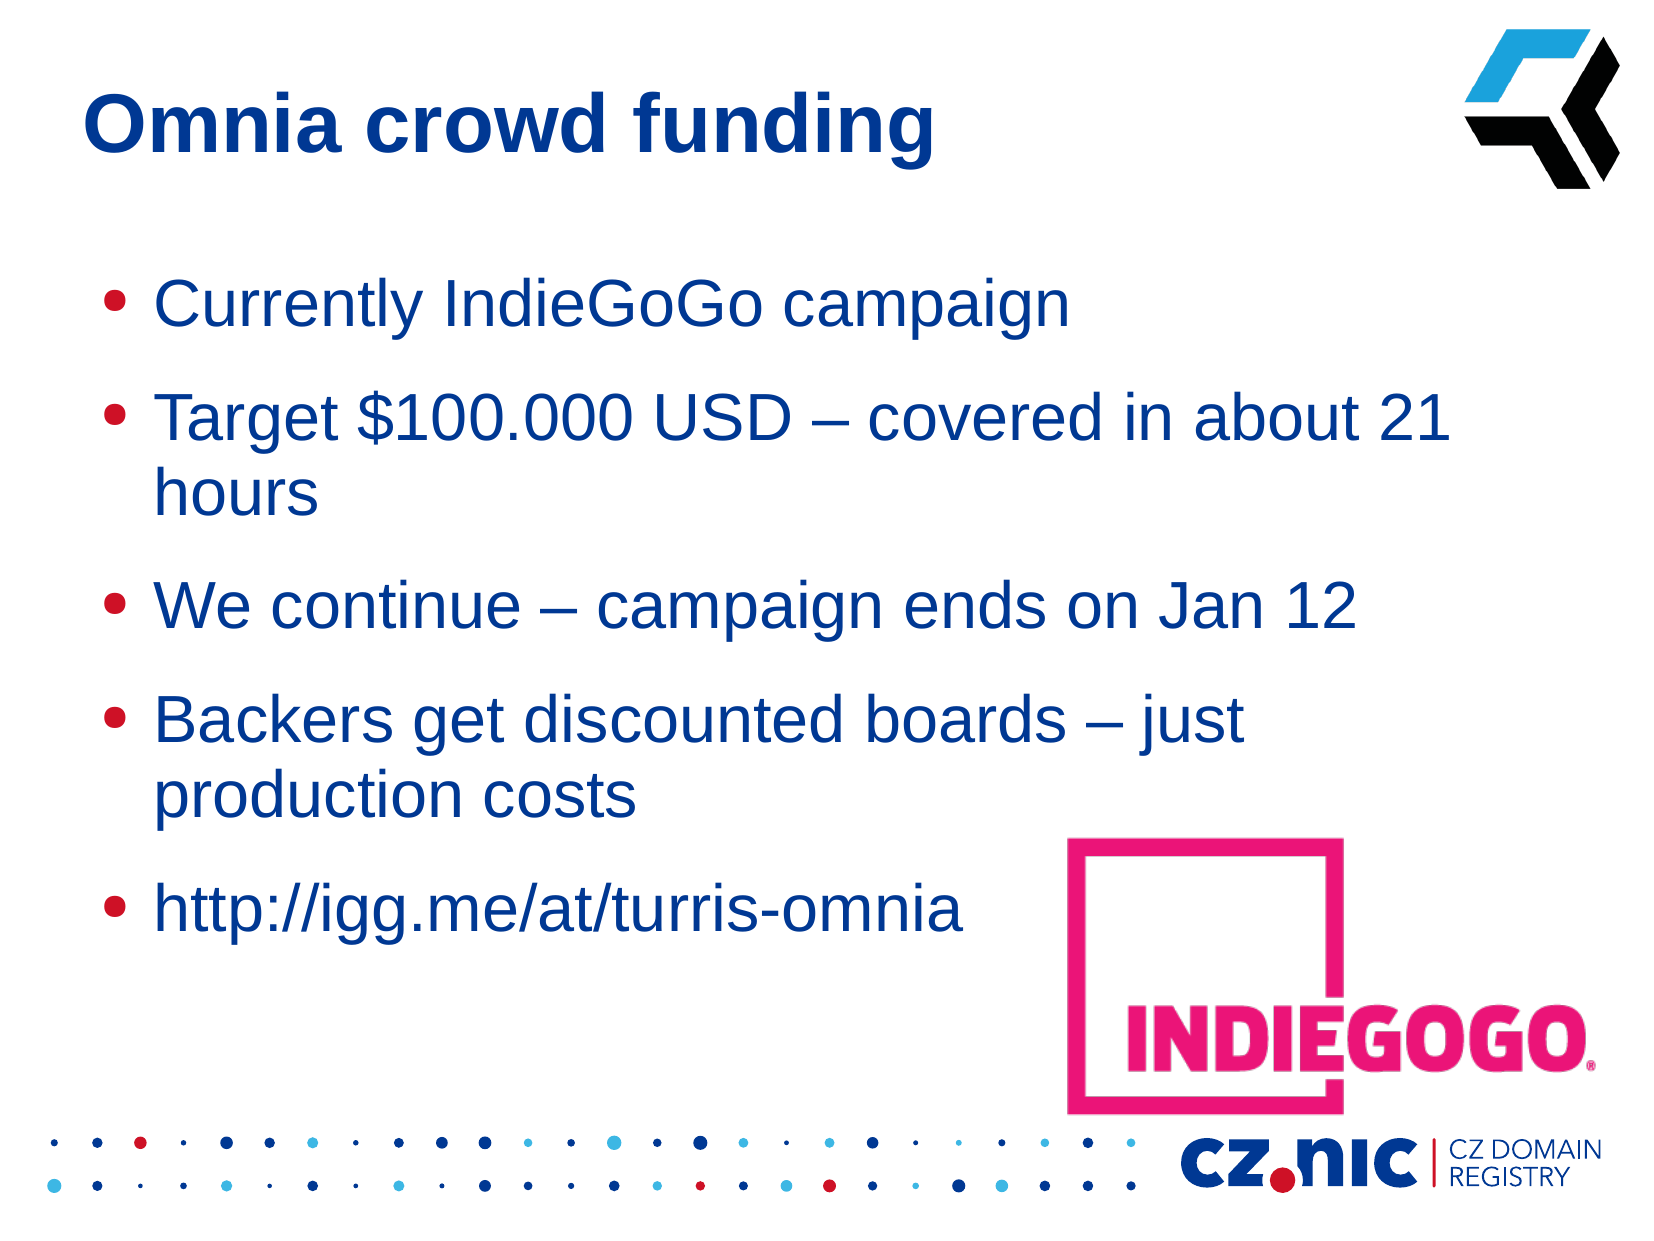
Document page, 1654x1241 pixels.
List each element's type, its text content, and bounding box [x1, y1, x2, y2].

picture [956, 726, 1654, 1227]
title Omnia crowd funding [82, 70, 1464, 178]
picture [1464, 29, 1620, 190]
list Currently IndieGoGo campaign Target $100.000 USD – covered in about 21 hours We continue – campaign ends on Jan 12 Backers get discounted boards – just production costs http://igg.me/at/turris-omnia [82, 265, 1571, 1111]
